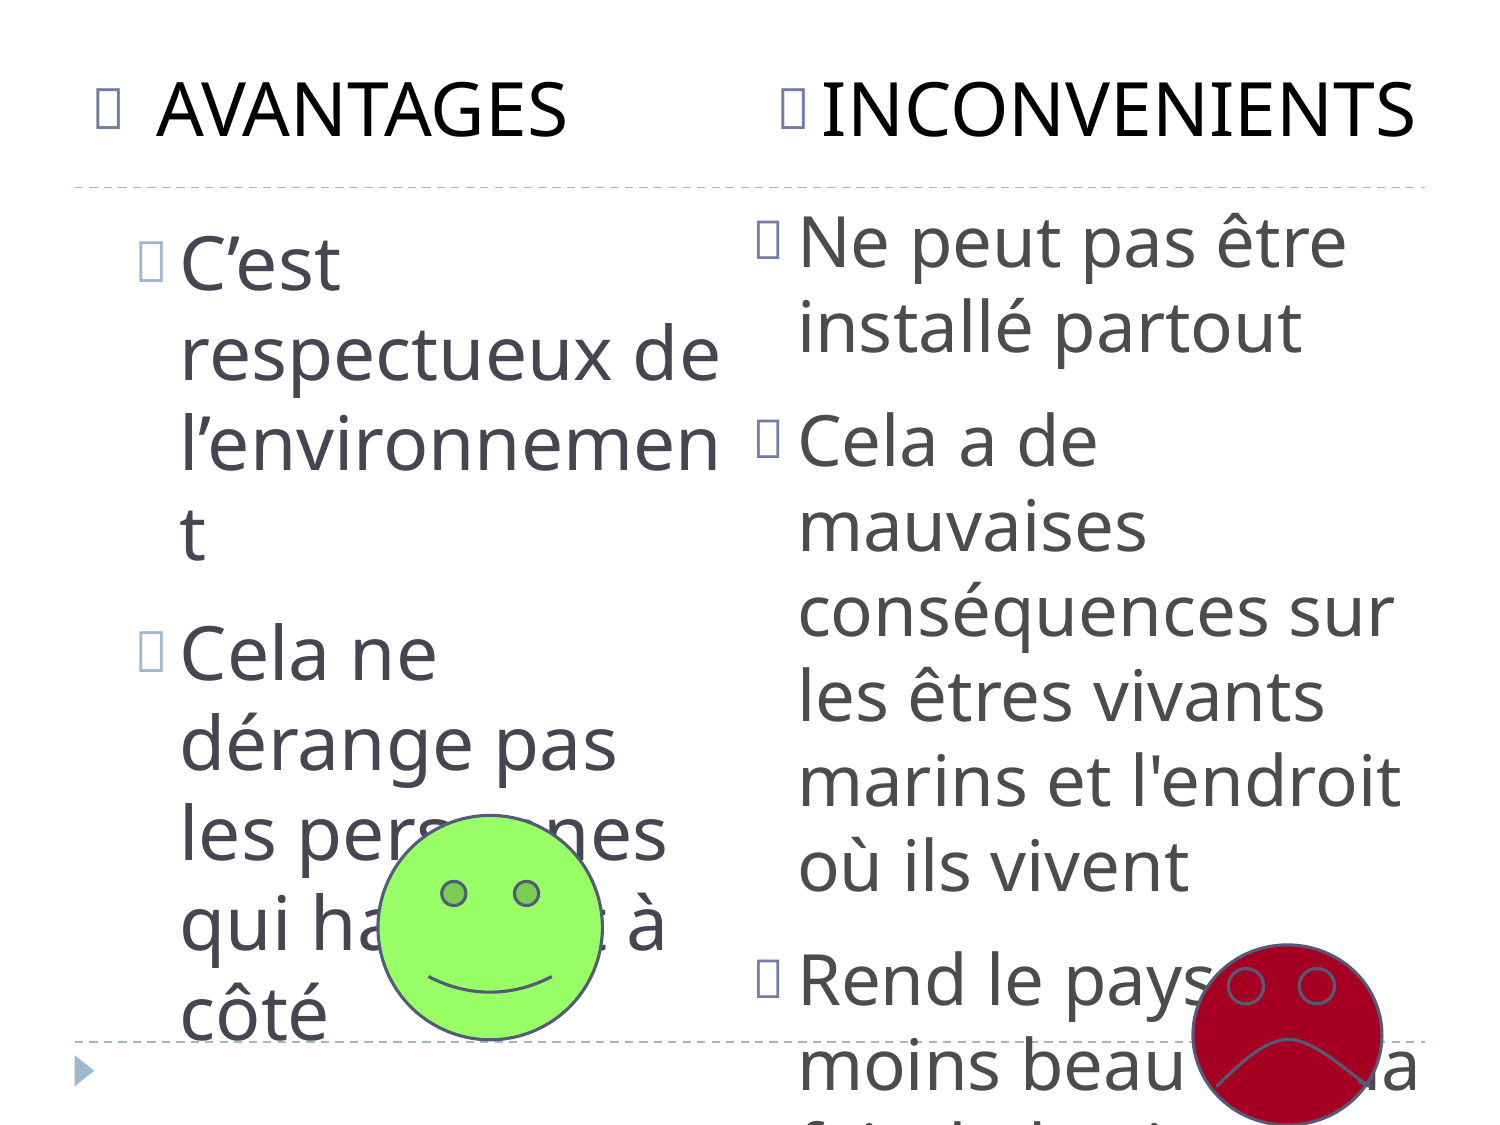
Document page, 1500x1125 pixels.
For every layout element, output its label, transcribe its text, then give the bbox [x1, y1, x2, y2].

list C’est respectueux de l’environnement Cela ne dérange pas les personnes qui habitent à côté [75, 208, 737, 792]
list INCONVENIENTS [761, 54, 1465, 168]
text_box [377, 815, 603, 1040]
list AVANTAGES [76, 54, 740, 168]
list Ne peut pas être installé partout Cela a de mauvaises conséquences sur les êtres vivants marins et l'endroit où ils vivent Rend le paysage moins beau et cela fait du bruit [737, 188, 1477, 994]
text_box [1192, 944, 1382, 1125]
